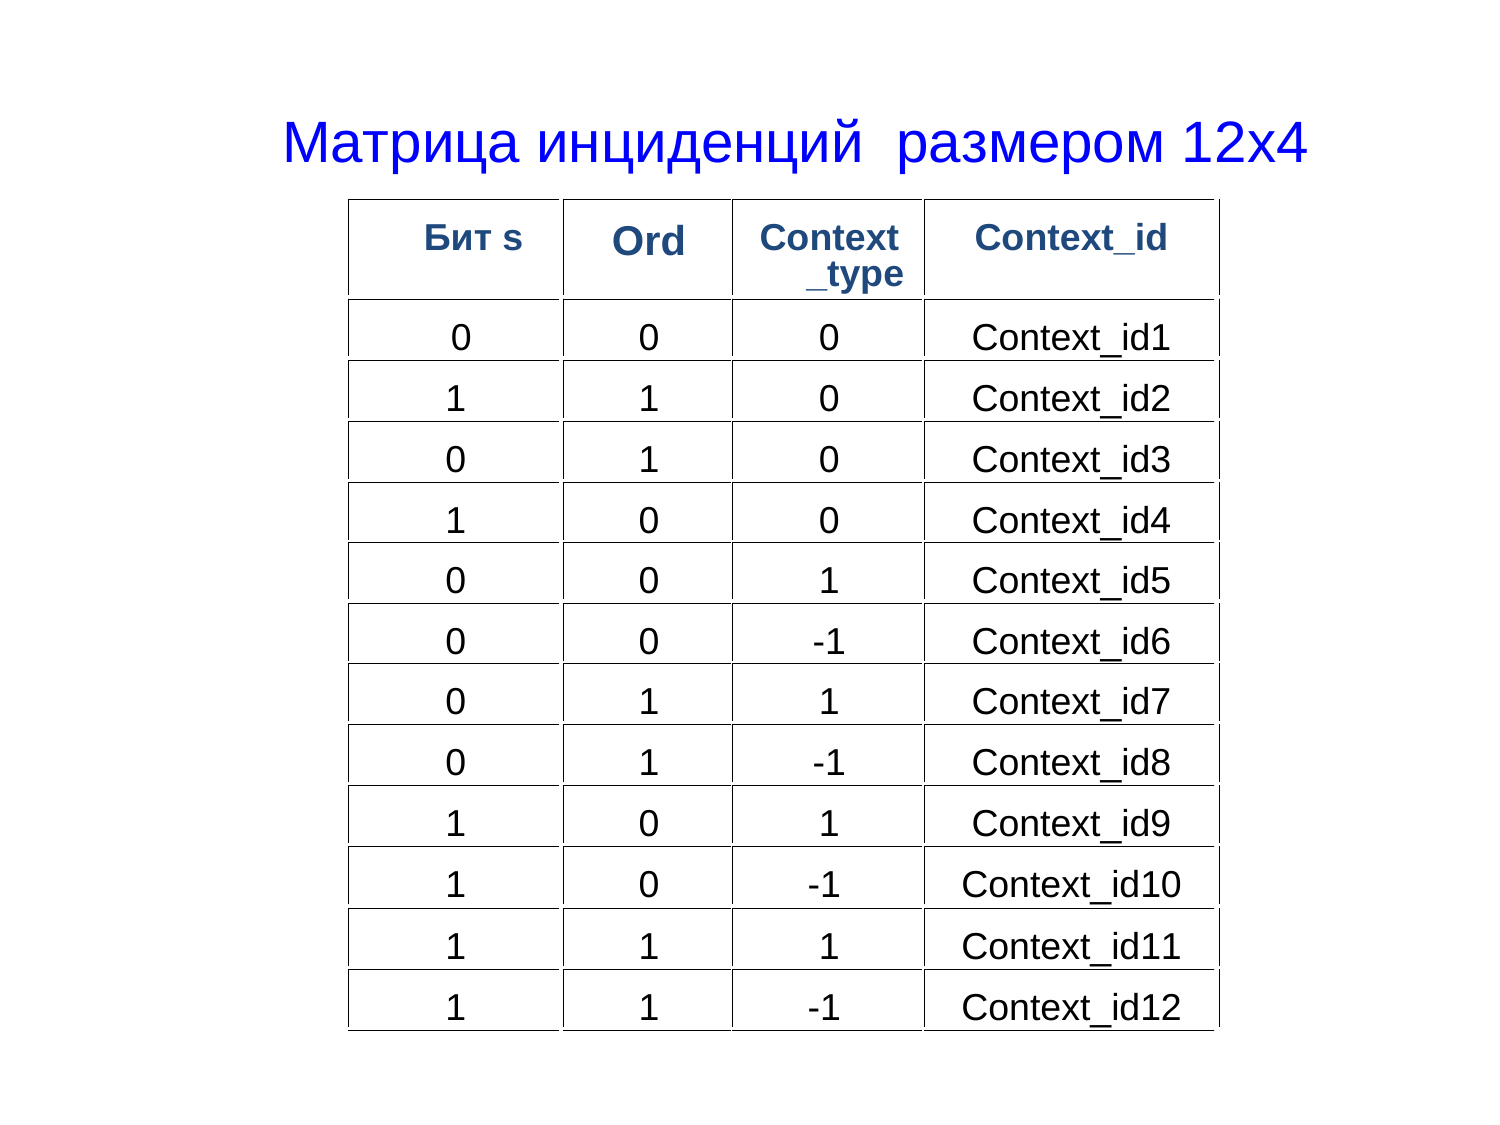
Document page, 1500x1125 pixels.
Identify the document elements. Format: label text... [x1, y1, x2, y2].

text_box 1 [733, 543, 922, 600]
text_box 1 [733, 909, 922, 966]
text_box 0 [349, 664, 560, 721]
text_box 0 [564, 300, 731, 357]
text_box 1 [564, 725, 731, 782]
text_box 0 [733, 422, 922, 479]
text_box Ord [564, 200, 731, 295]
text_box -1 [733, 970, 922, 1027]
text_box 1 [349, 970, 560, 1027]
text_box 1 [349, 909, 560, 966]
text_box 0 [349, 604, 560, 661]
text_box 0 [733, 361, 922, 418]
text_box 1 [564, 970, 731, 1027]
text_box Сontext_id [925, 200, 1215, 295]
text_box 0 [349, 543, 560, 600]
text_box Context_id12 [925, 970, 1215, 1027]
text_box 1 [349, 483, 560, 540]
text_box 0 [349, 422, 560, 479]
text_box 0 [564, 847, 731, 905]
text_box -1 [733, 604, 922, 661]
text_box 1 [564, 422, 731, 479]
text_box 1 [564, 361, 731, 418]
text_box 1 [349, 847, 560, 905]
text_box Context_id3 [925, 422, 1215, 479]
text_box Context_id2 [925, 361, 1215, 418]
text_box Матрица инциденций размером 12x4 [75, 45, 1426, 233]
text_box 0 [564, 483, 731, 540]
text_box 1 [349, 361, 560, 418]
text_box Сontext_type [733, 200, 922, 295]
text_box Context_id8 [925, 725, 1215, 782]
text_box 0 [564, 543, 731, 600]
text_box Context_id1 [925, 300, 1215, 357]
text_box -1 [733, 847, 922, 905]
text_box 1 [349, 786, 560, 843]
text_box Context_id6 [925, 604, 1215, 661]
text_box 1 [733, 664, 922, 721]
text_box 0 [733, 483, 922, 540]
text_box Бит s [349, 200, 560, 295]
text_box -1 [733, 725, 922, 782]
text_box Context_id11 [925, 909, 1215, 966]
text_box 1 [564, 909, 731, 966]
text_box Context_id4 [925, 483, 1215, 540]
text_box 0 [564, 786, 731, 843]
text_box 0 [349, 300, 560, 357]
text_box Context_id9 [925, 786, 1215, 843]
text_box Context_id5 [925, 543, 1215, 600]
text_box 0 [349, 725, 560, 782]
text_box Context_id7 [925, 664, 1215, 721]
text_box 0 [733, 300, 922, 357]
text_box 1 [733, 786, 922, 843]
text_box Context_id10 [925, 847, 1215, 905]
text_box 0 [564, 604, 731, 661]
text_box 1 [564, 664, 731, 721]
